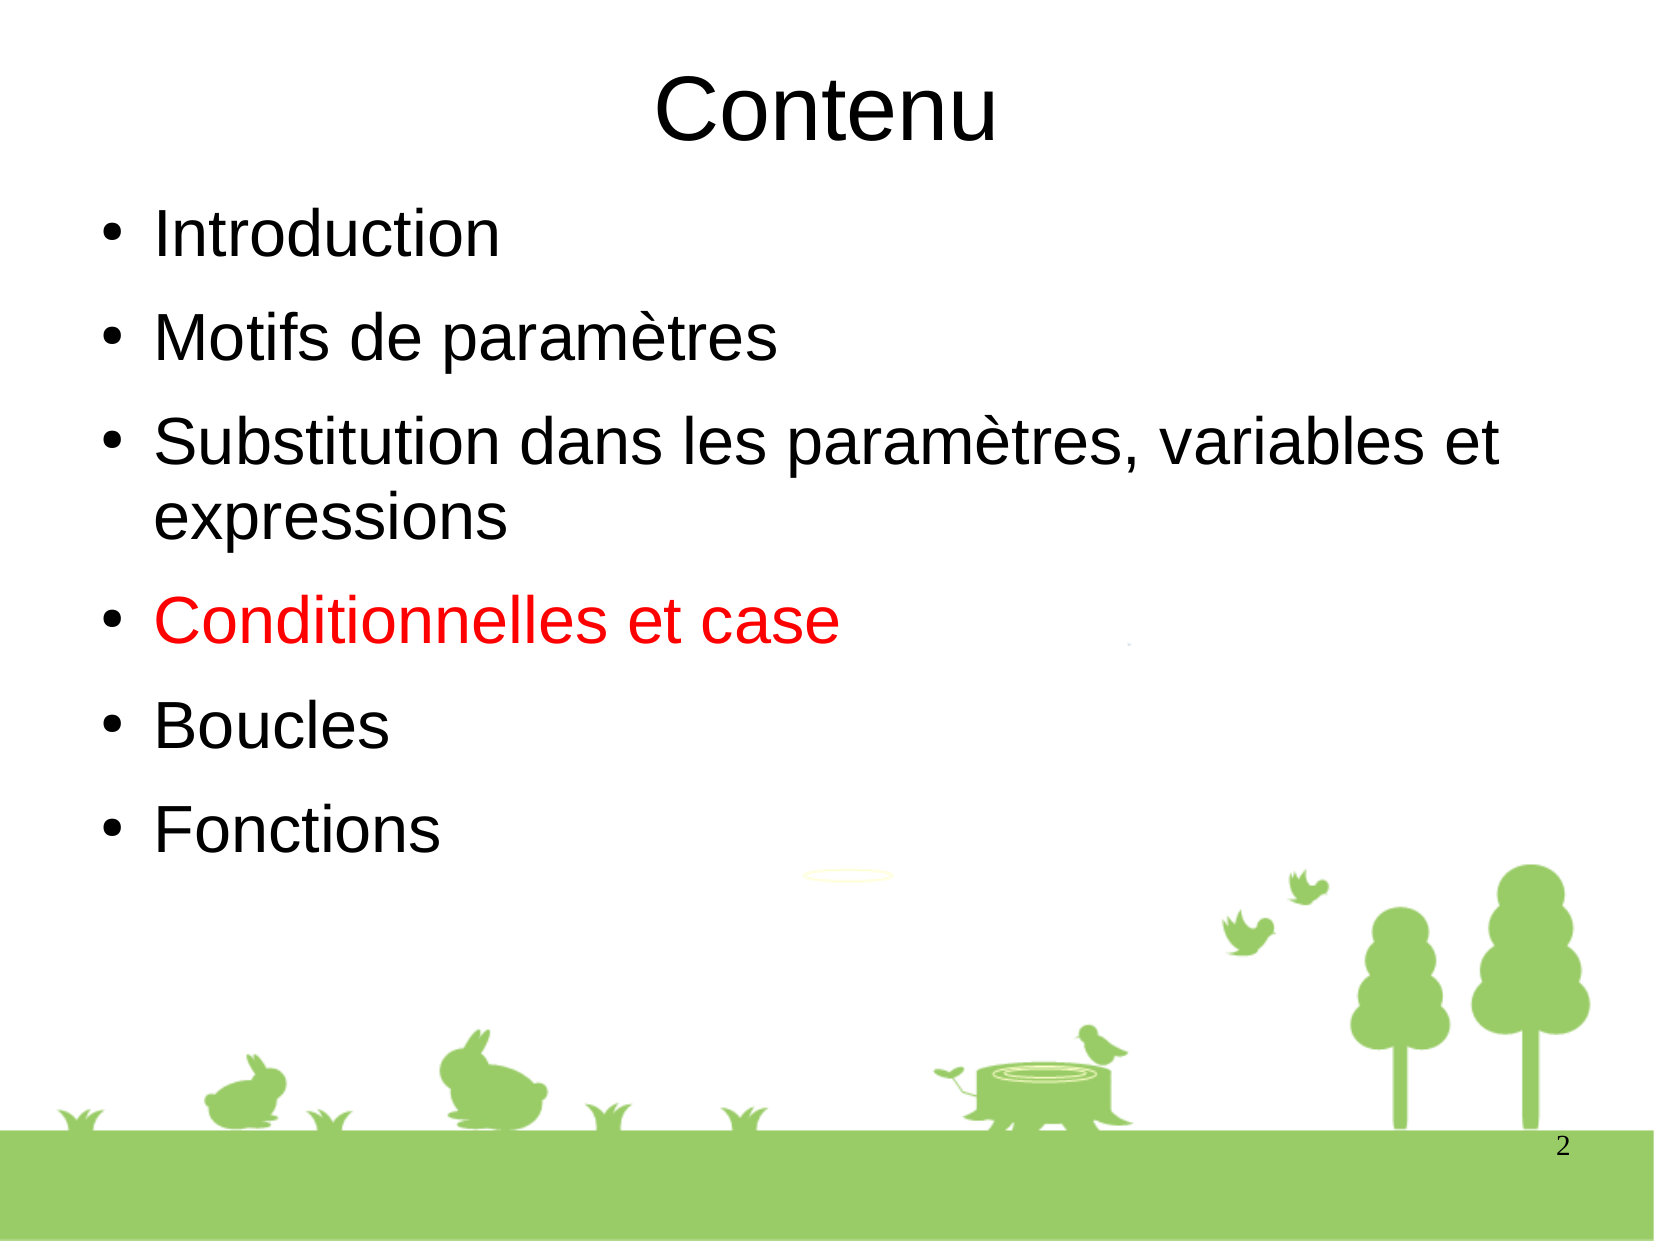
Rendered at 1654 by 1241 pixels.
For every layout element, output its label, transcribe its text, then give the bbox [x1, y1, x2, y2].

list Introduction Motifs de paramètres Substitution dans les paramètres, variables et expressions Conditionnelles et case Boucles Fonctions [82, 195, 1538, 916]
title Contenu [11, 5, 1642, 213]
picture [0, 0, 1654, 1241]
